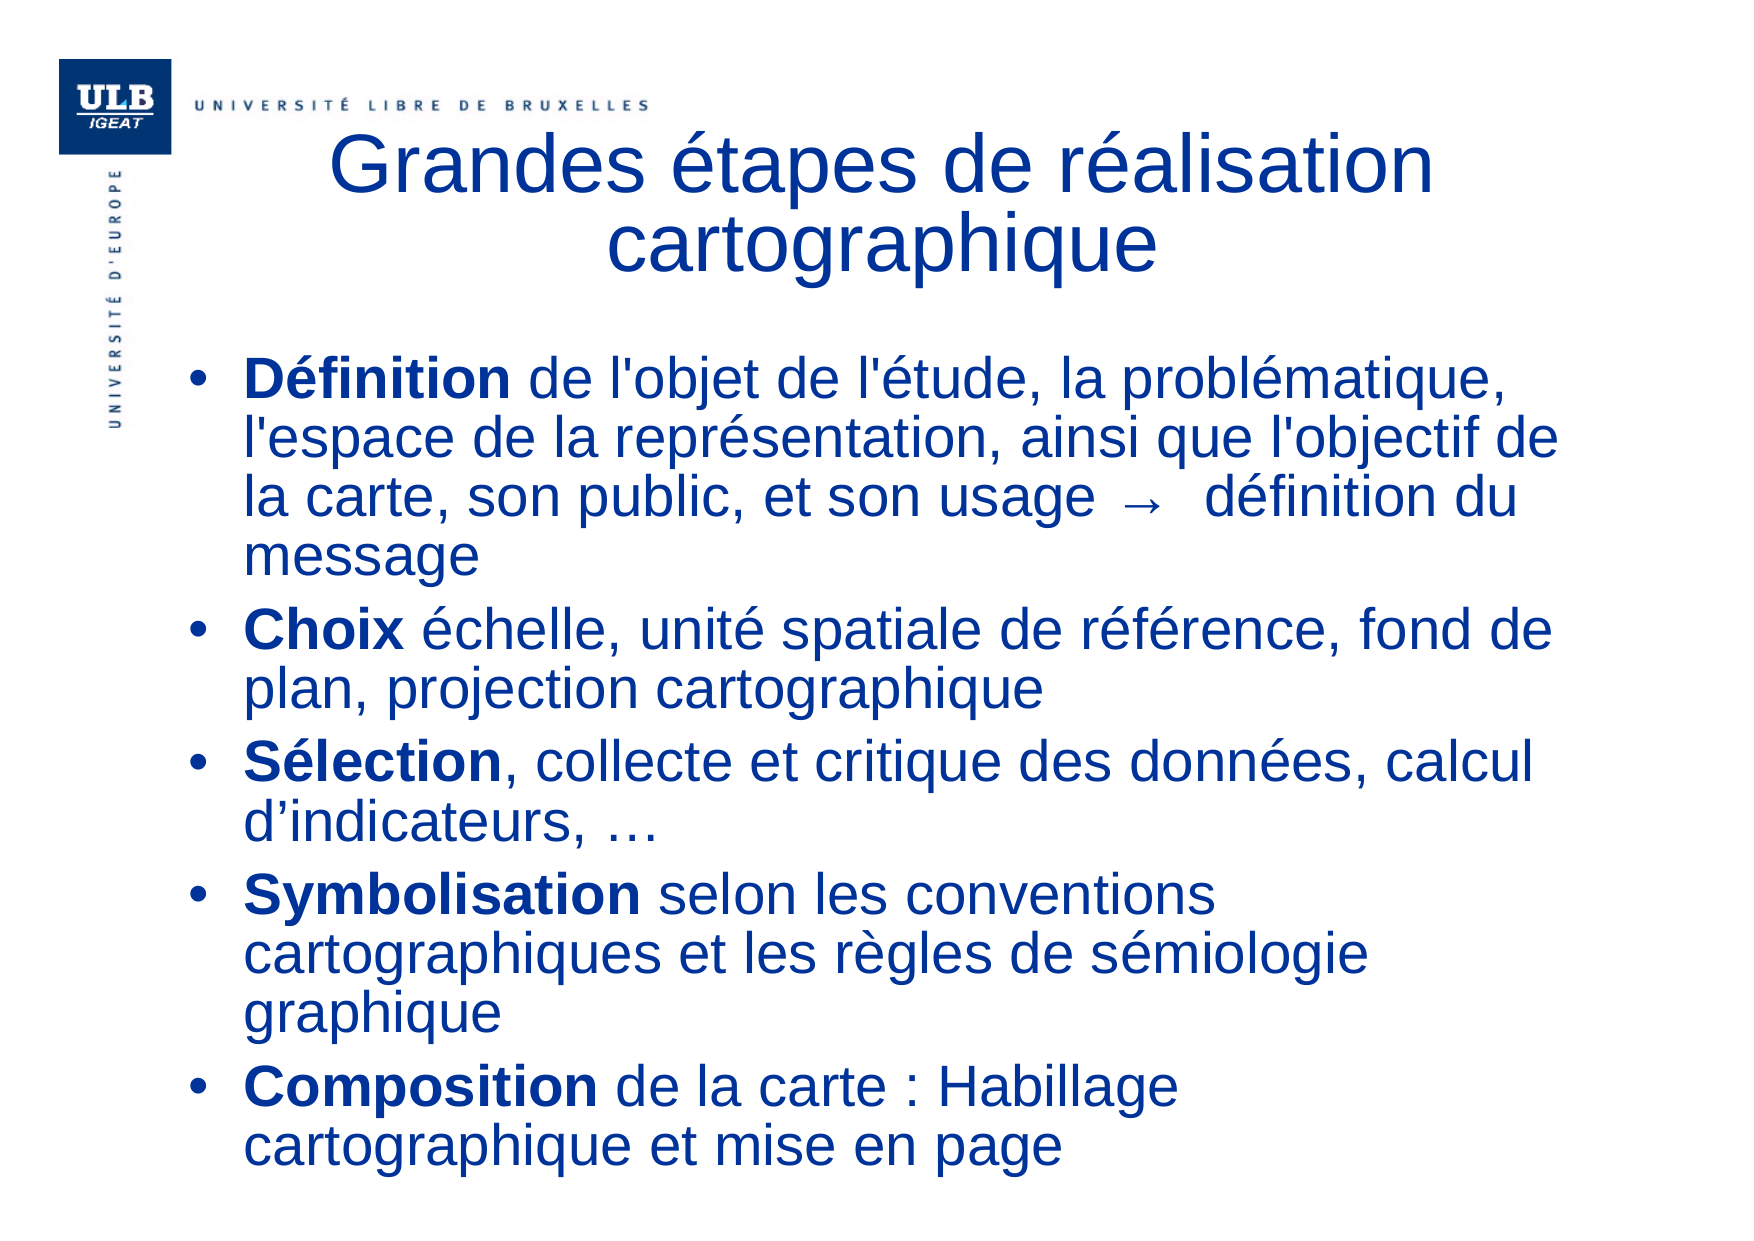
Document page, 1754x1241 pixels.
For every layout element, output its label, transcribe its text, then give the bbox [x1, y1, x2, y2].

list Définition de l'objet de l'étude, la problématique, l'espace de la représentation, ainsi que l'objectif de la carte, son public, et son usage → définition du message Choix échelle, unité spatiale de référence, fond de plan, projection cartographique Sélection, collecte et critique des données, calcul d’indicateurs, … Symbolisation selon les conventions cartographiques et les règles de sémiologie graphique Composition de la carte : Habillage cartographique et mise en page [188, 350, 1579, 1187]
picture [59, 59, 1695, 1182]
title Grandes étapes de réalisation cartographique [188, 78, 1579, 338]
